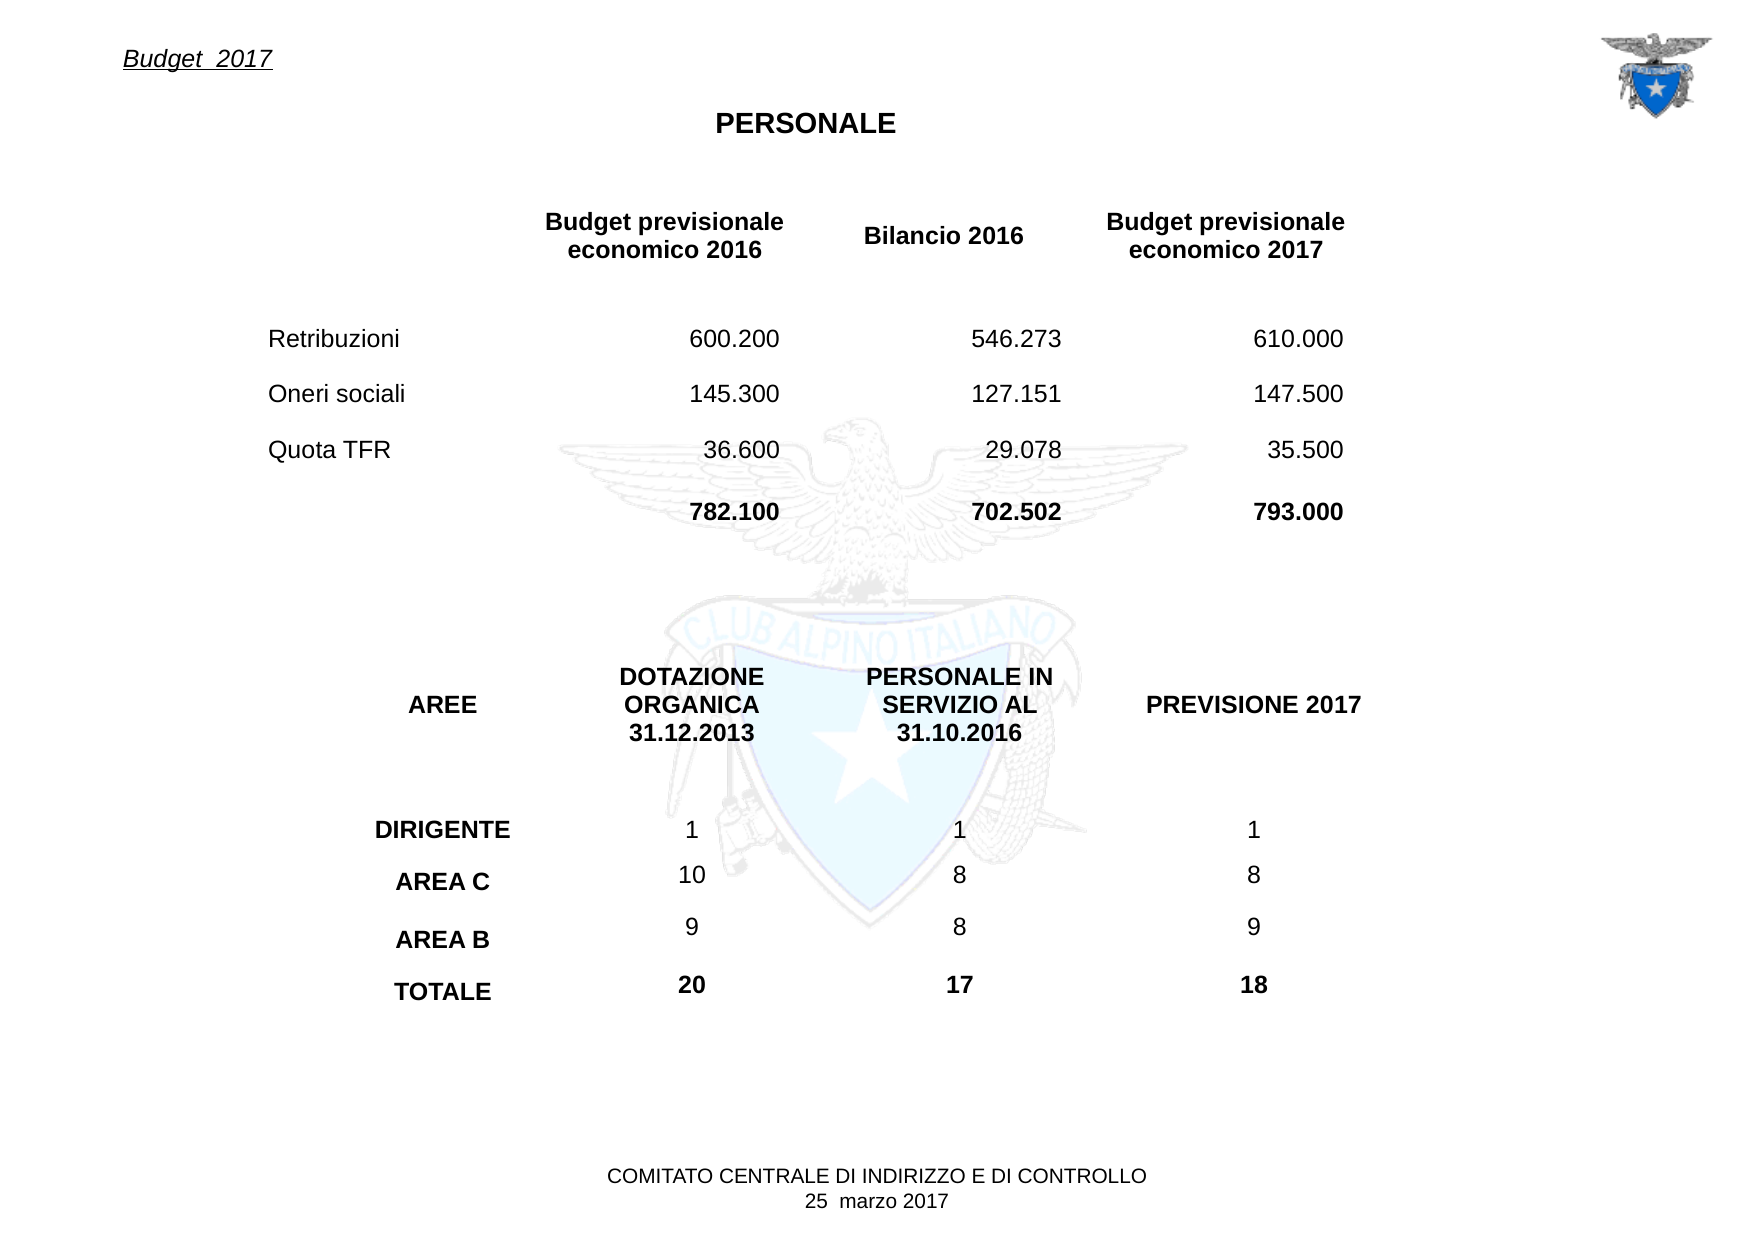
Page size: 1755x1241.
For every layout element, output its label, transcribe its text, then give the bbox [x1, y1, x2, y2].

table_header PERSONALE [251, 89, 1361, 158]
picture [533, 548, 1221, 608]
table_header AREE [322, 608, 564, 800]
table_cell Quota TFR [251, 424, 521, 475]
table_cell 17 [820, 962, 1100, 1015]
table_cell 10 [564, 853, 820, 905]
table_cell 1 [1100, 800, 1409, 853]
table_header PERSONALE IN SERVIZIO AL 31.10.2016 [820, 608, 1100, 800]
table_cell 793.000 [1079, 475, 1361, 548]
table_cell 20 [564, 962, 820, 1015]
text_box Budget 2017 [50, 35, 346, 81]
table_cell 9 [564, 905, 820, 962]
table_cell 546.273 [797, 314, 1079, 365]
table_cell 145.300 [521, 365, 797, 424]
table_cell 35.500 [1079, 424, 1361, 475]
table_cell 127.151 [797, 365, 1079, 424]
table_cell 1 [820, 800, 1100, 853]
table_cell Retribuzioni [251, 314, 521, 365]
table_cell Budget previsionale economico 2017 [1079, 158, 1361, 314]
table_cell DIRIGENTE [322, 800, 564, 853]
table_cell 600.200 [521, 314, 797, 365]
table_cell [251, 158, 521, 314]
table_cell 8 [820, 853, 1100, 905]
table_cell [251, 475, 521, 548]
table_header PREVISIONE 2017 [1100, 608, 1409, 800]
table_cell 702.502 [797, 475, 1079, 548]
table_cell 18 [1100, 962, 1409, 1015]
picture [1597, 29, 1718, 128]
table_cell 147.500 [1079, 365, 1361, 424]
table_cell TOTALE [322, 962, 564, 1015]
table_cell AREA B [322, 905, 564, 962]
table_cell 8 [820, 905, 1100, 962]
table_cell 9 [1100, 905, 1409, 962]
table_cell Budget previsionale economico 2016 [521, 158, 797, 314]
table_header DOTAZIONE ORGANICA 31.12.2013 [564, 608, 820, 800]
table_cell Oneri sociali [251, 365, 521, 424]
table_cell 782.100 [521, 475, 797, 548]
text_box COMITATO CENTRALE DI INDIRIZZO E DI CONTROLLO 25 marzo 2017 [392, 1154, 1362, 1221]
table_cell 29.078 [797, 424, 1079, 475]
table_cell 610.000 [1079, 314, 1361, 365]
table_cell Bilancio 2016 [797, 158, 1079, 314]
table_cell AREA C [322, 853, 564, 905]
table_cell 8 [1100, 853, 1409, 905]
table_cell 1 [564, 800, 820, 853]
table_cell 36.600 [521, 424, 797, 475]
